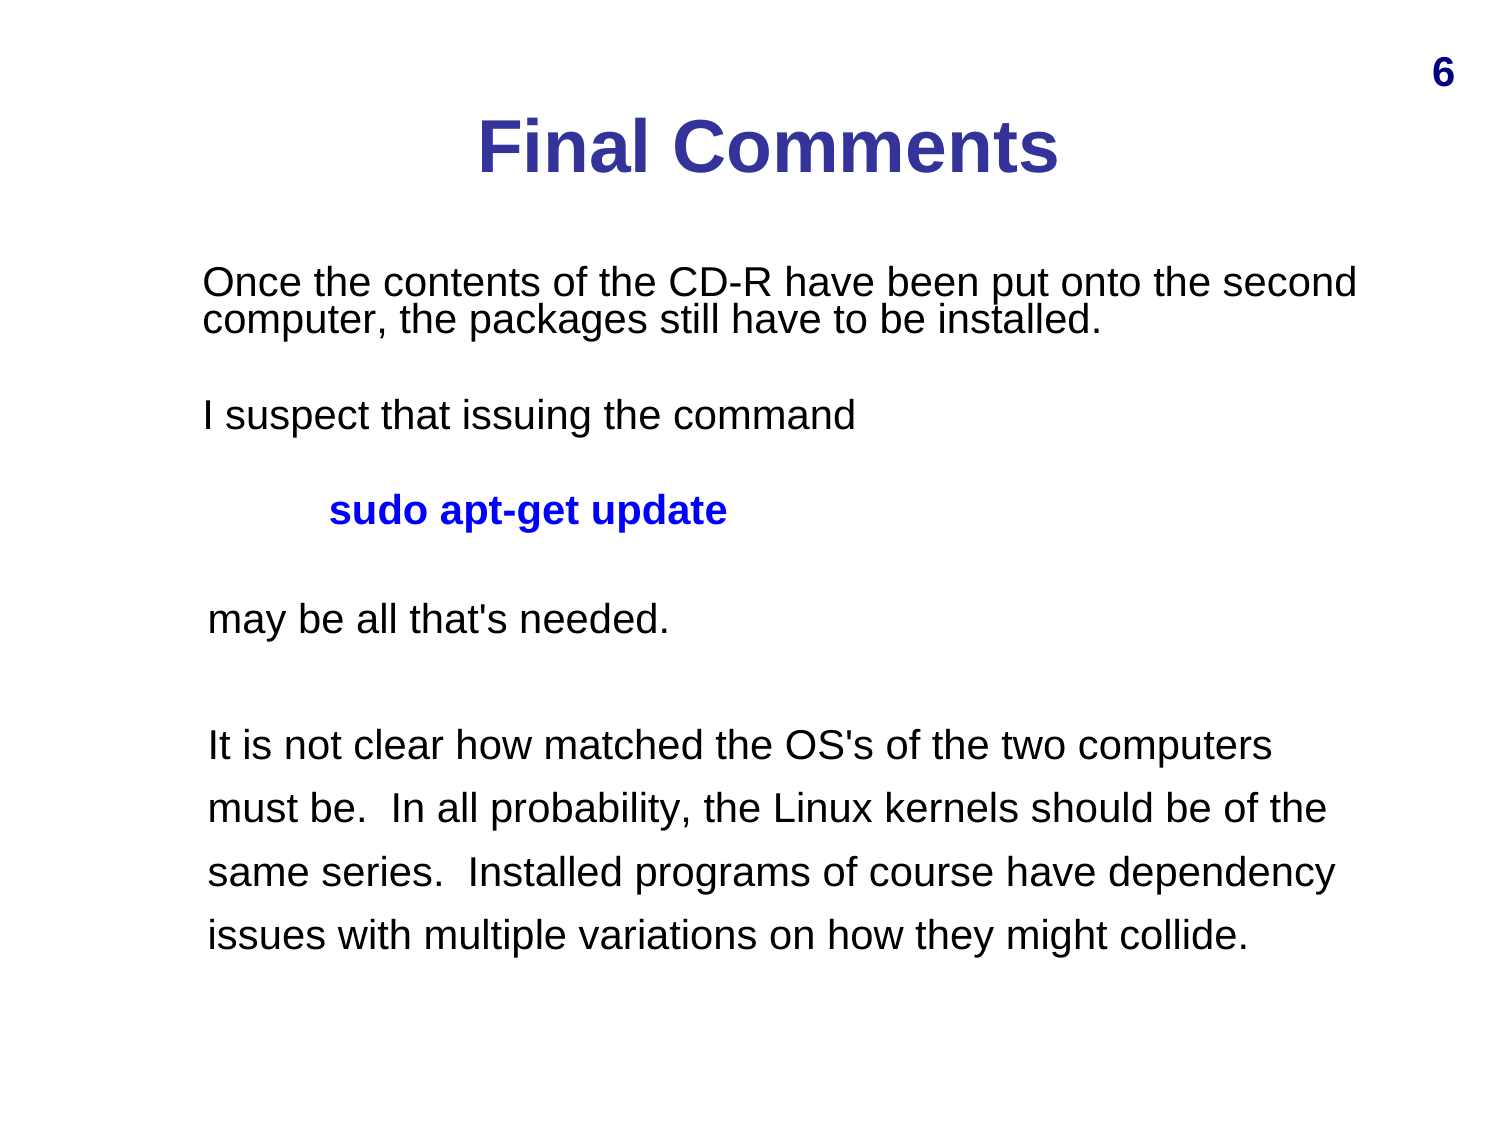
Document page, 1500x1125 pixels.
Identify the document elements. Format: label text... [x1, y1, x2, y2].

text_box 6 [1387, 37, 1500, 103]
title Final Comments [150, 75, 1388, 218]
text_box Once the contents of the CD-R have been put onto the second computer, the packages still have to be installed. I suspect that issuing the command sudo apt-get update may be all that's needed. It is not clear how matched the OS's of the two computers must be. In all probability, the Linux kernels should be of the same series. Installed programs of course have dependency issues with multiple variations on how they might collide. [112, 259, 1388, 976]
